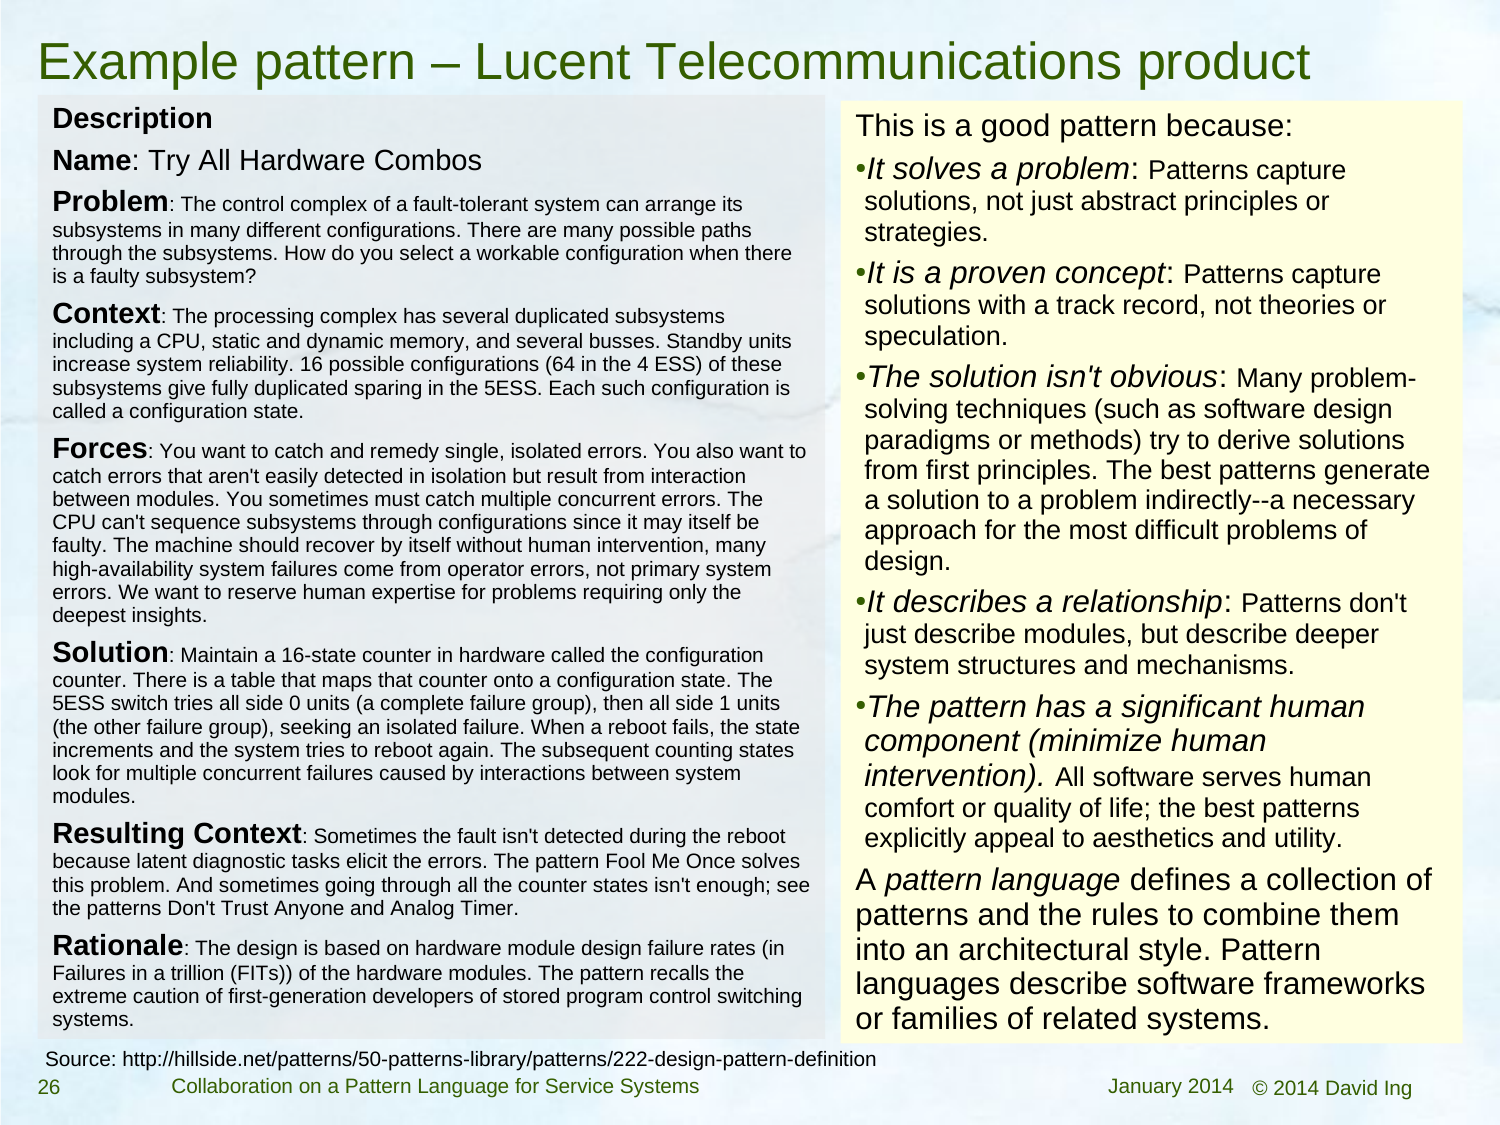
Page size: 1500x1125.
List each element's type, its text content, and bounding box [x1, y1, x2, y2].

picture [0, 0, 1500, 1125]
text_box Description Name: Try All Hardware Combos Problem: The control complex of a fault-tolerant system can arrange its subsystems in many different configurations. There are many possible paths through the subsystems. How do you select a workable configuration when there is a faulty subsystem? Context: The processing complex has several duplicated subsystems including a CPU, static and dynamic memory, and several busses. Standby units increase system reliability. 16 possible configurations (64 in the 4 ESS) of these subsystems give fully duplicated sparing in the 5ESS. Each such configuration is called a configuration state. Forces: You want to catch and remedy single, isolated errors. You also want to catch errors that aren't easily detected in isolation but result from interaction between modules. You sometimes must catch multiple concurrent errors. The CPU can't sequence subsystems through configurations since it may itself be faulty. The machine should recover by itself without human intervention, many high-availability system failures come from operator errors, not primary system errors. We want to reserve human expertise for problems requiring only the deepest insights. Solution: Maintain a 16-state counter in hardware called the configuration counter. There is a table that maps that counter onto a configuration state. The 5ESS switch tries all side 0 units (a complete failure group), then all side 1 units (the other failure group), seeking an isolated failure. When a reboot fails, the state increments and the system tries to reboot again. The subsequent counting states look for multiple concurrent failures caused by interactions between system modules. Resulting Context: Sometimes the fault isn't detected during the reboot because latent diagnostic tasks elicit the errors. The pattern Fool Me Once solves this problem. And sometimes going through all the counter states isn't enough; see the patterns Don't Trust Anyone and Analog Timer. Rationale: The design is based on hardware module design failure rates (in Failures in a trillion (FITs)) of the hardware modules. The pattern recalls the extreme caution of first-generation developers of stored program control switching systems. [37, 94, 826, 1039]
text_box This is a good pattern because: It solves a problem: Patterns capture solutions, not just abstract principles or strategies. It is a proven concept: Patterns capture solutions with a track record, not theories or speculation. The solution isn't obvious: Many problem-solving techniques (such as software design paradigms or methods) try to derive solutions from first principles. The best patterns generate a solution to a problem indirectly--a necessary approach for the most difficult problems of design. It describes a relationship: Patterns don't just describe modules, but describe deeper system structures and mechanisms. The pattern has a significant human component (minimize human intervention). All software serves human comfort or quality of life; the best patterns explicitly appeal to aesthetics and utility. A pattern language defines a collection of patterns and the rules to combine them into an architectural style. Pattern languages describe software frameworks or families of related systems. [840, 100, 1463, 1044]
text_box Source: http://hillside.net/patterns/50-patterns-library/patterns/222-design-pattern-definition [30, 1038, 1426, 1100]
title Example pattern – Lucent Telecommunications product [37, 37, 1463, 152]
